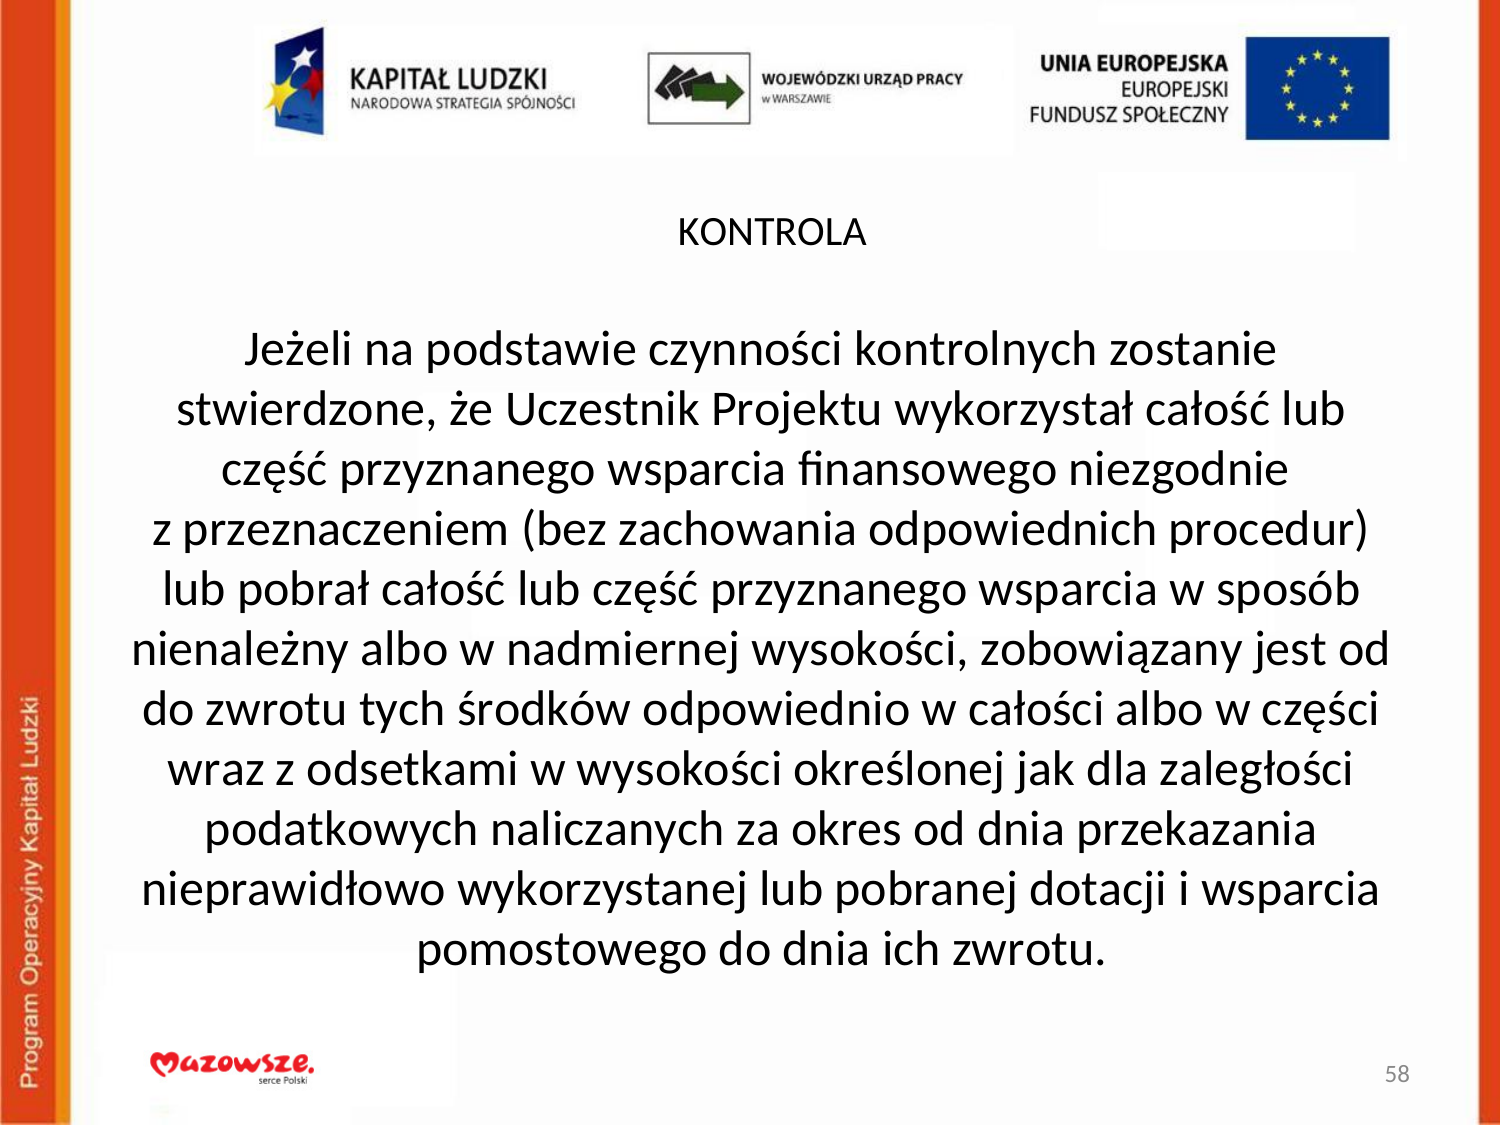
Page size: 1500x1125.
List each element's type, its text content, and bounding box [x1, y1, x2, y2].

text_box <numer> [1074, 1042, 1426, 1103]
title Jeżeli na podstawie czynności kontrolnych zostanie stwierdzone, że Uczestnik Projektu wykorzystał całość lub część przyznanego wsparcia finansowego niezgodnie z przeznaczeniem (bez zachowania odpowiednich procedur) lub pobrał całość lub część przyznanego wsparcia w sposób nienależny albo w nadmiernej wysokości, zobowiązany jest od do zwrotu tych środków odpowiednio w całości albo w części wraz z odsetkami w wysokości określonej jak dla zaległości podatkowych naliczanych za okres od dnia przekazania nieprawidłowo wykorzystanej lub pobranej dotacji i wsparcia pomostowego do dnia ich zwrotu. [112, 278, 1411, 1012]
picture [0, 0, 1500, 1125]
text_box KONTROLA [194, 196, 1351, 256]
